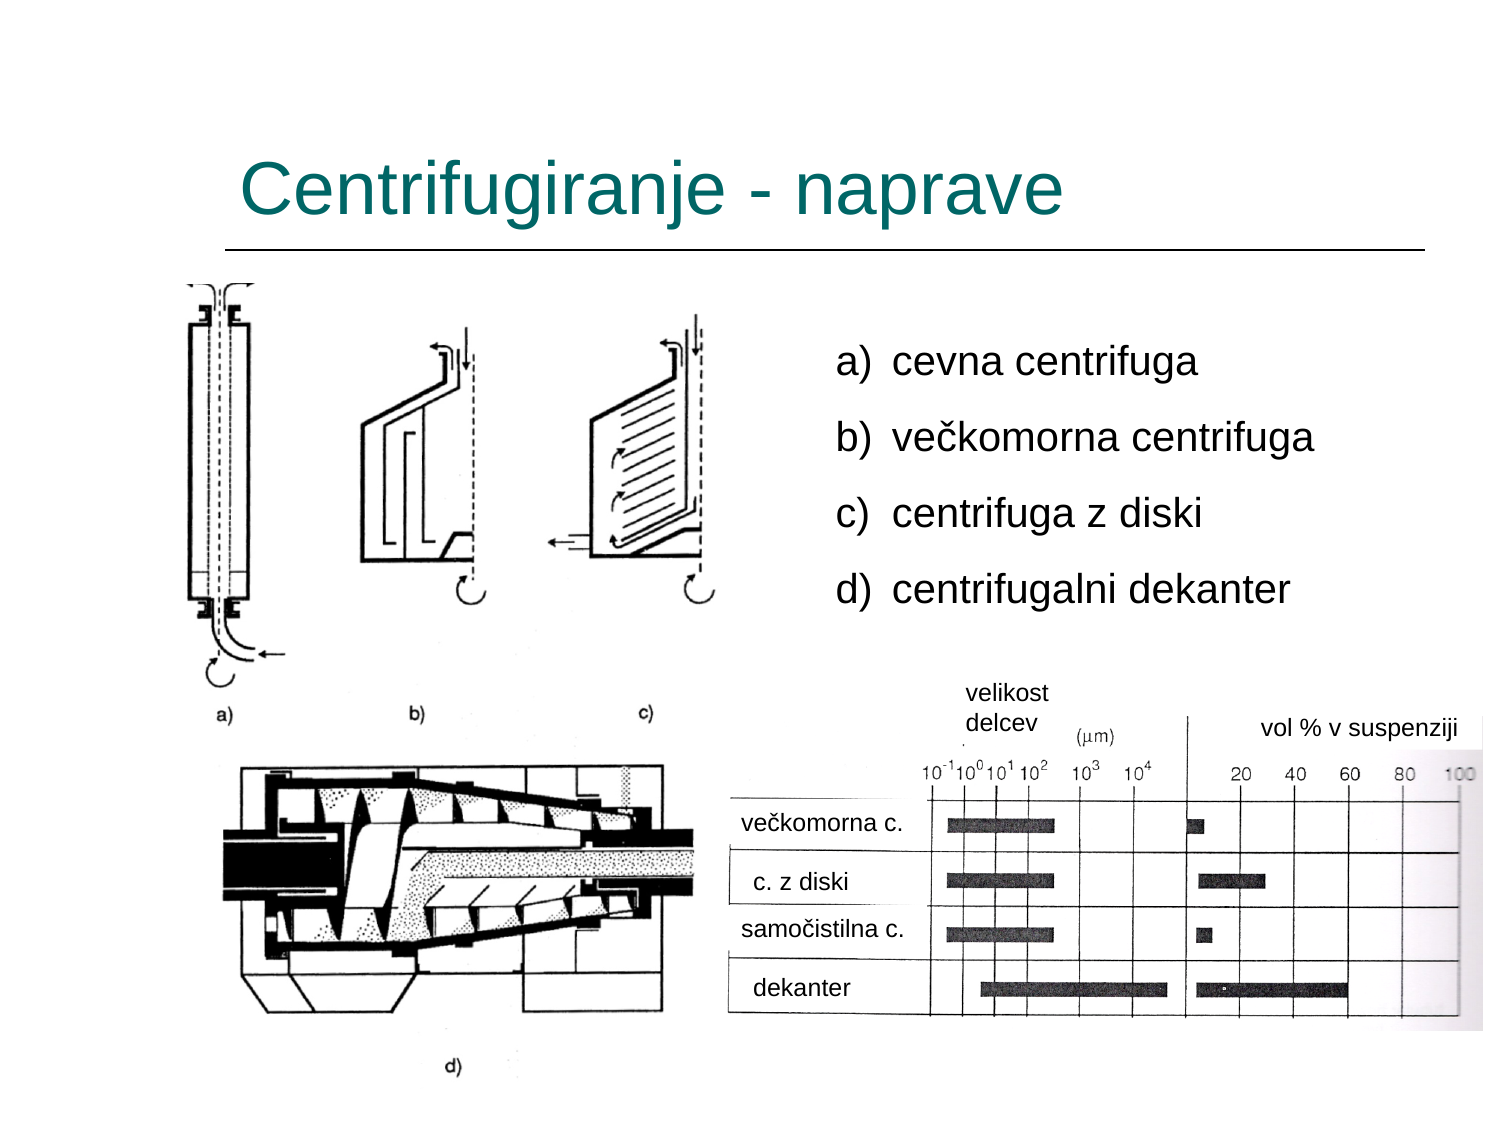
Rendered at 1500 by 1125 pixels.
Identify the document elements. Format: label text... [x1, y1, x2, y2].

text_box cevna centrifuga večkomorna centrifuga centrifuga z diski centrifugalni dekanter [820, 326, 1432, 620]
text_box večkomorna c. [726, 798, 928, 845]
text_box vol % v suspenziji [1246, 704, 1483, 750]
text_box c. z diski [738, 857, 904, 904]
picture [176, 273, 1483, 1093]
text_box samočistilna c. [726, 904, 928, 951]
text_box velikost delcev [950, 668, 1070, 745]
title Centrifugiranje - naprave [224, 49, 1425, 237]
text_box dekanter [738, 964, 904, 1010]
